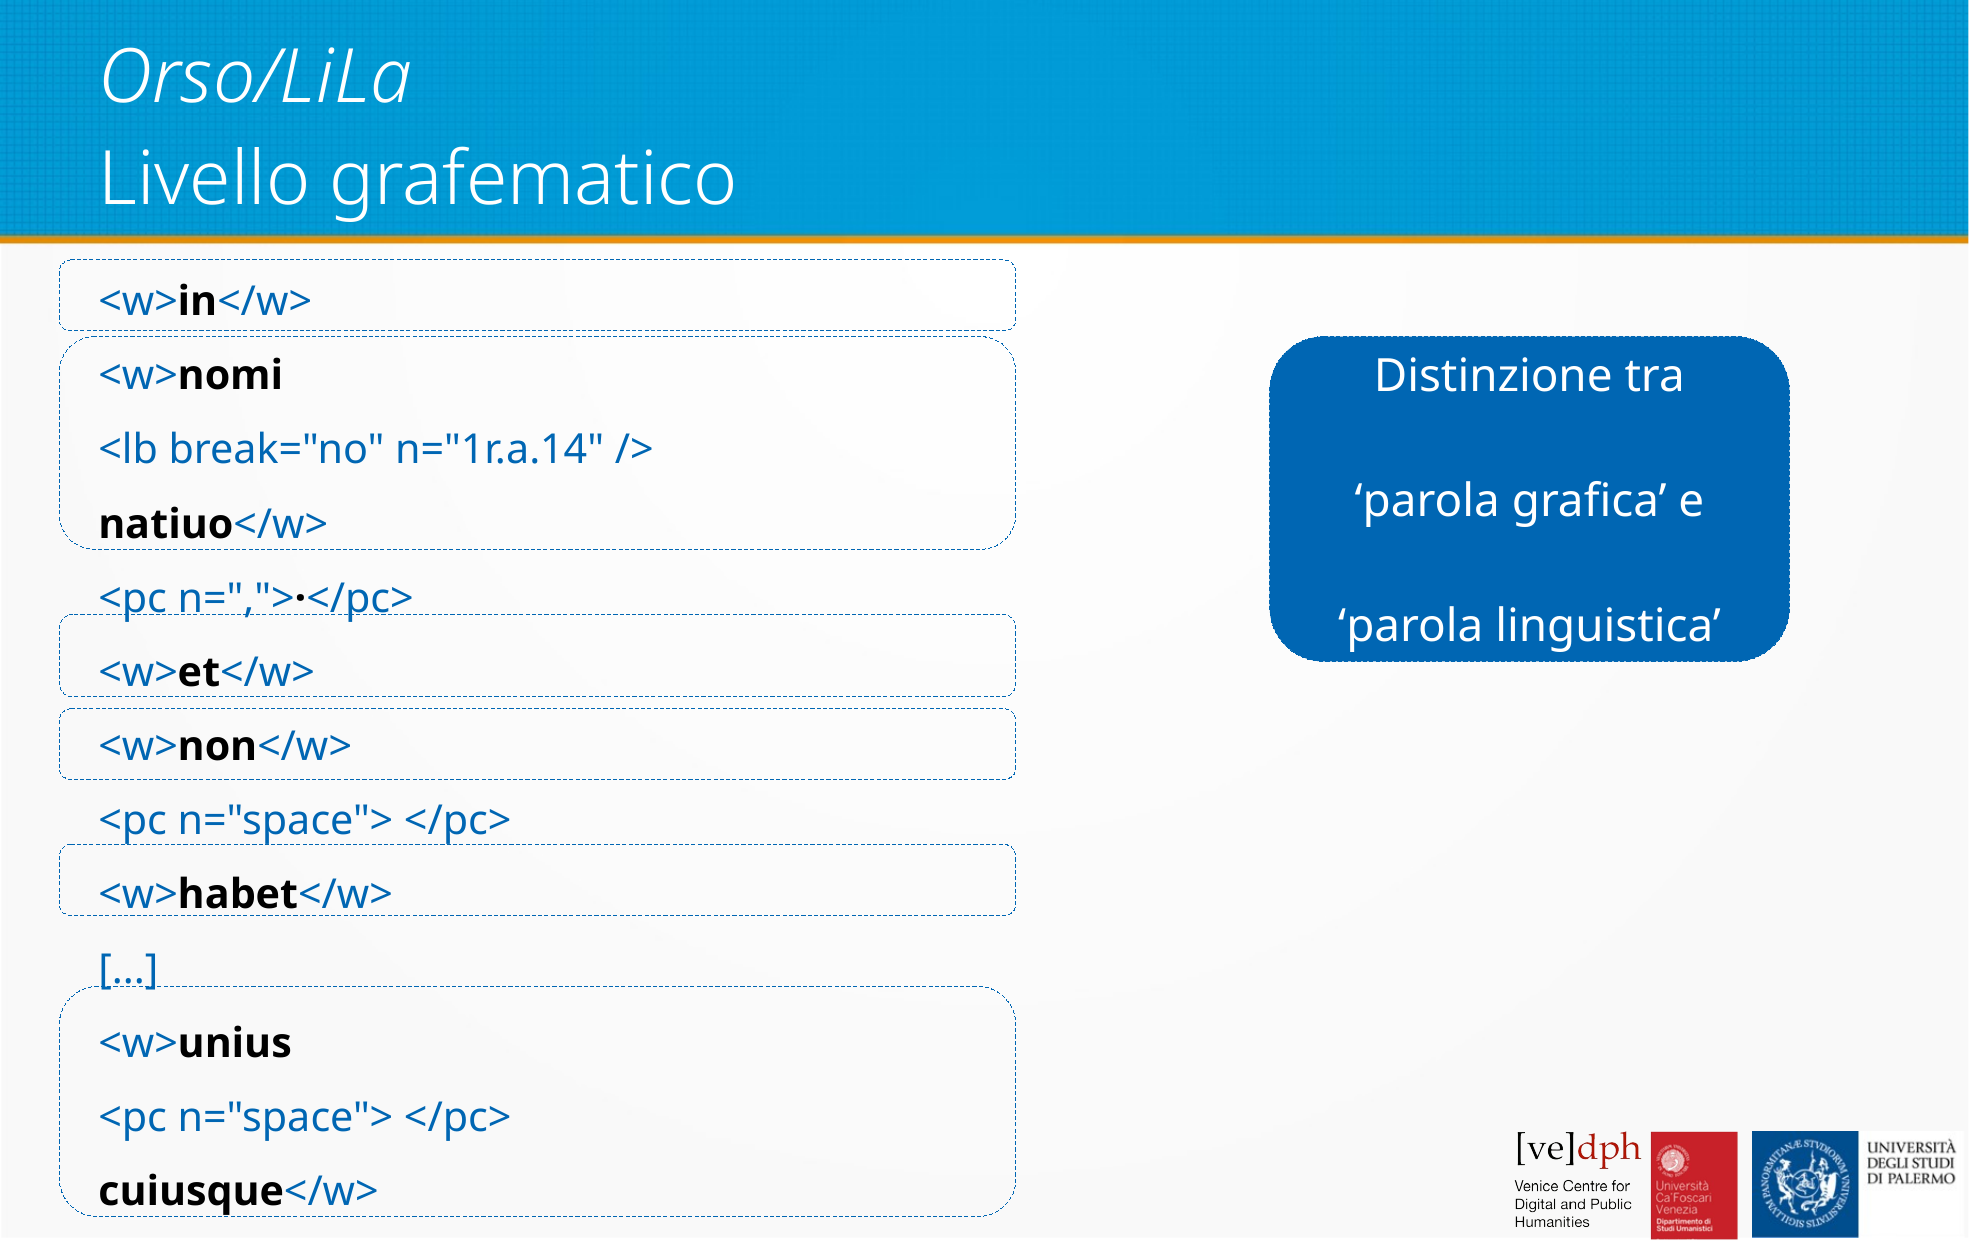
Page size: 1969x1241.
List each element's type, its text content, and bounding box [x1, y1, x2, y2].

text_box Distinzione tra ‘parola grafica’ e ‘parola linguistica’ [1269, 336, 1790, 662]
list <w>in</w> <w>nomi <lb break="no" n="1r.a.14" /> natiuo</w> <pc n=",">·</pc> <w>et</w> <w>non</w> <pc n="space"> </pc> <w>habet</w> [...] <w>unius <pc n="space"> </pc> cuiusque</w> [98, 271, 1861, 1229]
picture [0, 233, 1969, 1241]
title Orso/LiLa Livello grafematico [98, 19, 1870, 227]
